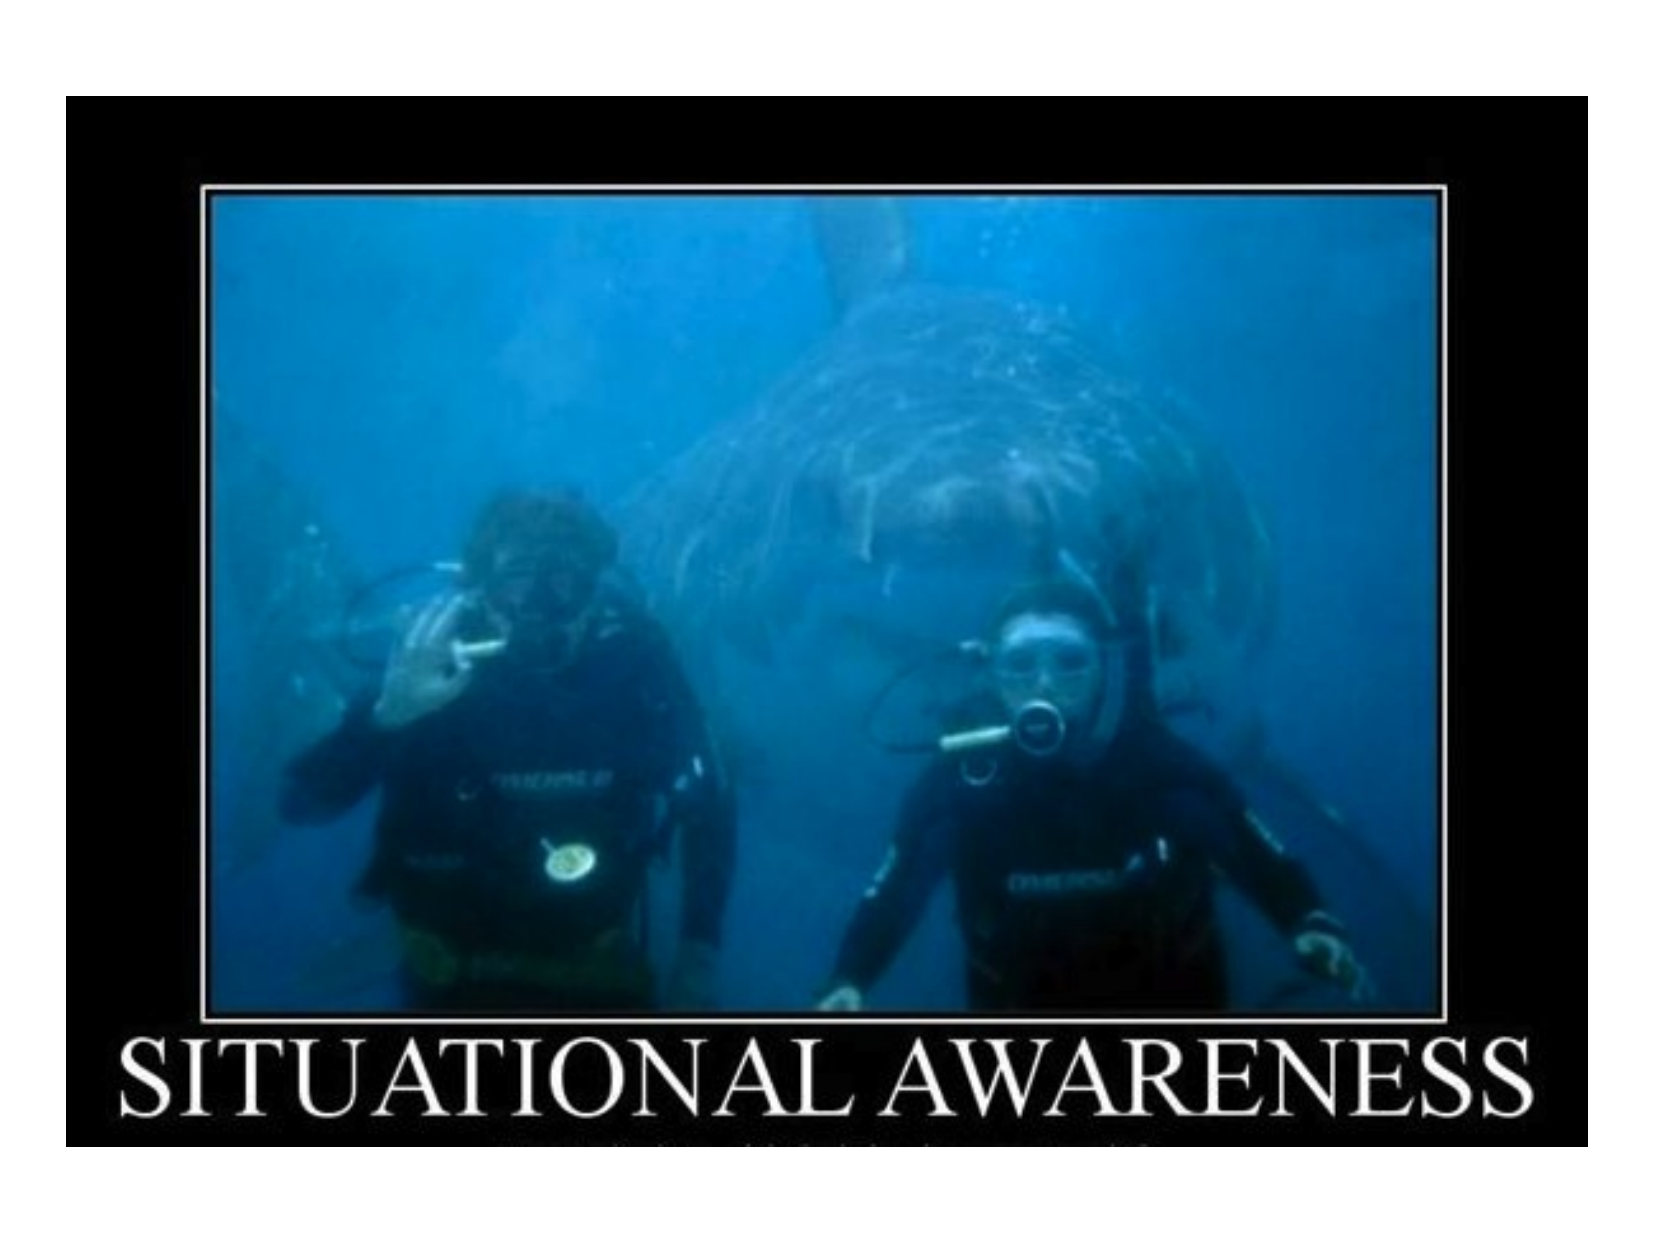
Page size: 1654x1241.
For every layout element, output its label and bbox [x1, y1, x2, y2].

picture [66, 96, 1588, 1147]
